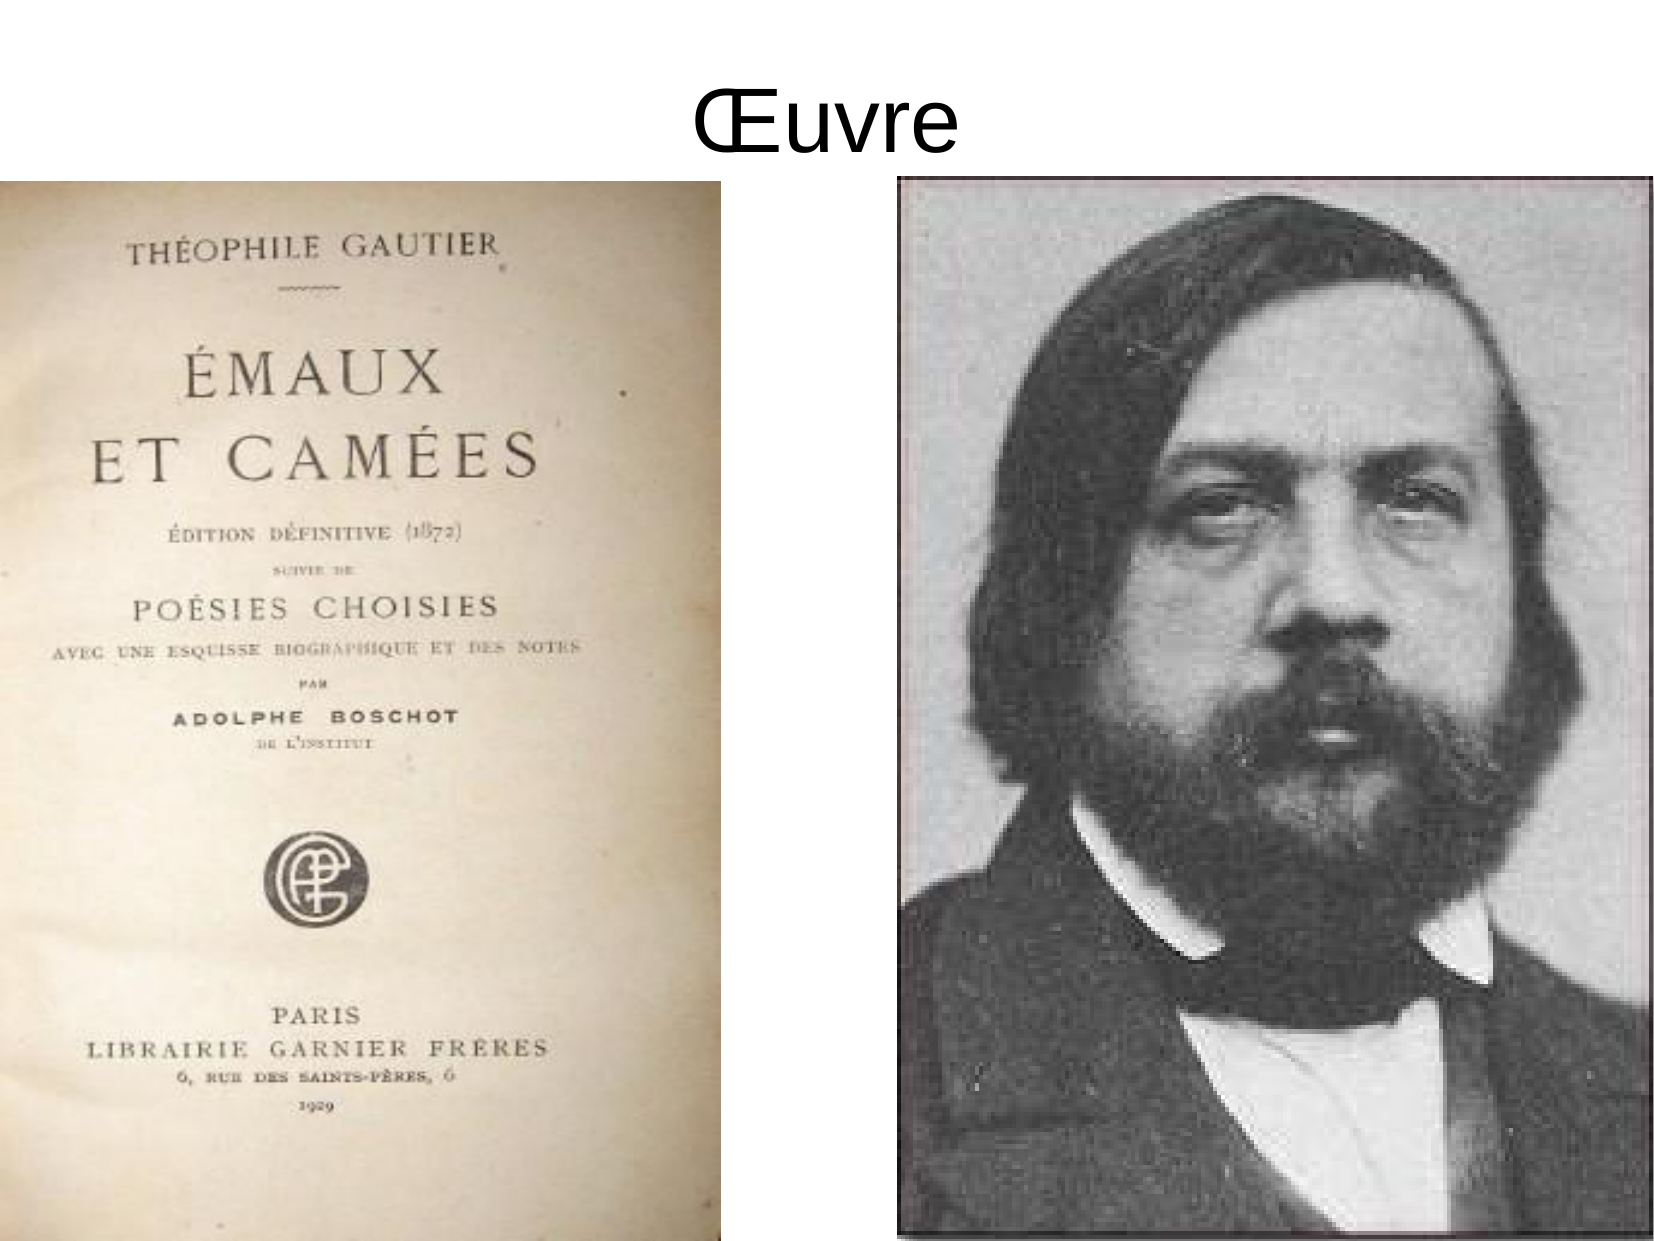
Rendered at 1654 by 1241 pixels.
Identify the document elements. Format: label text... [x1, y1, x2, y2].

picture [0, 181, 721, 1241]
title Œuvre [82, 11, 1571, 219]
picture [897, 176, 1654, 1241]
